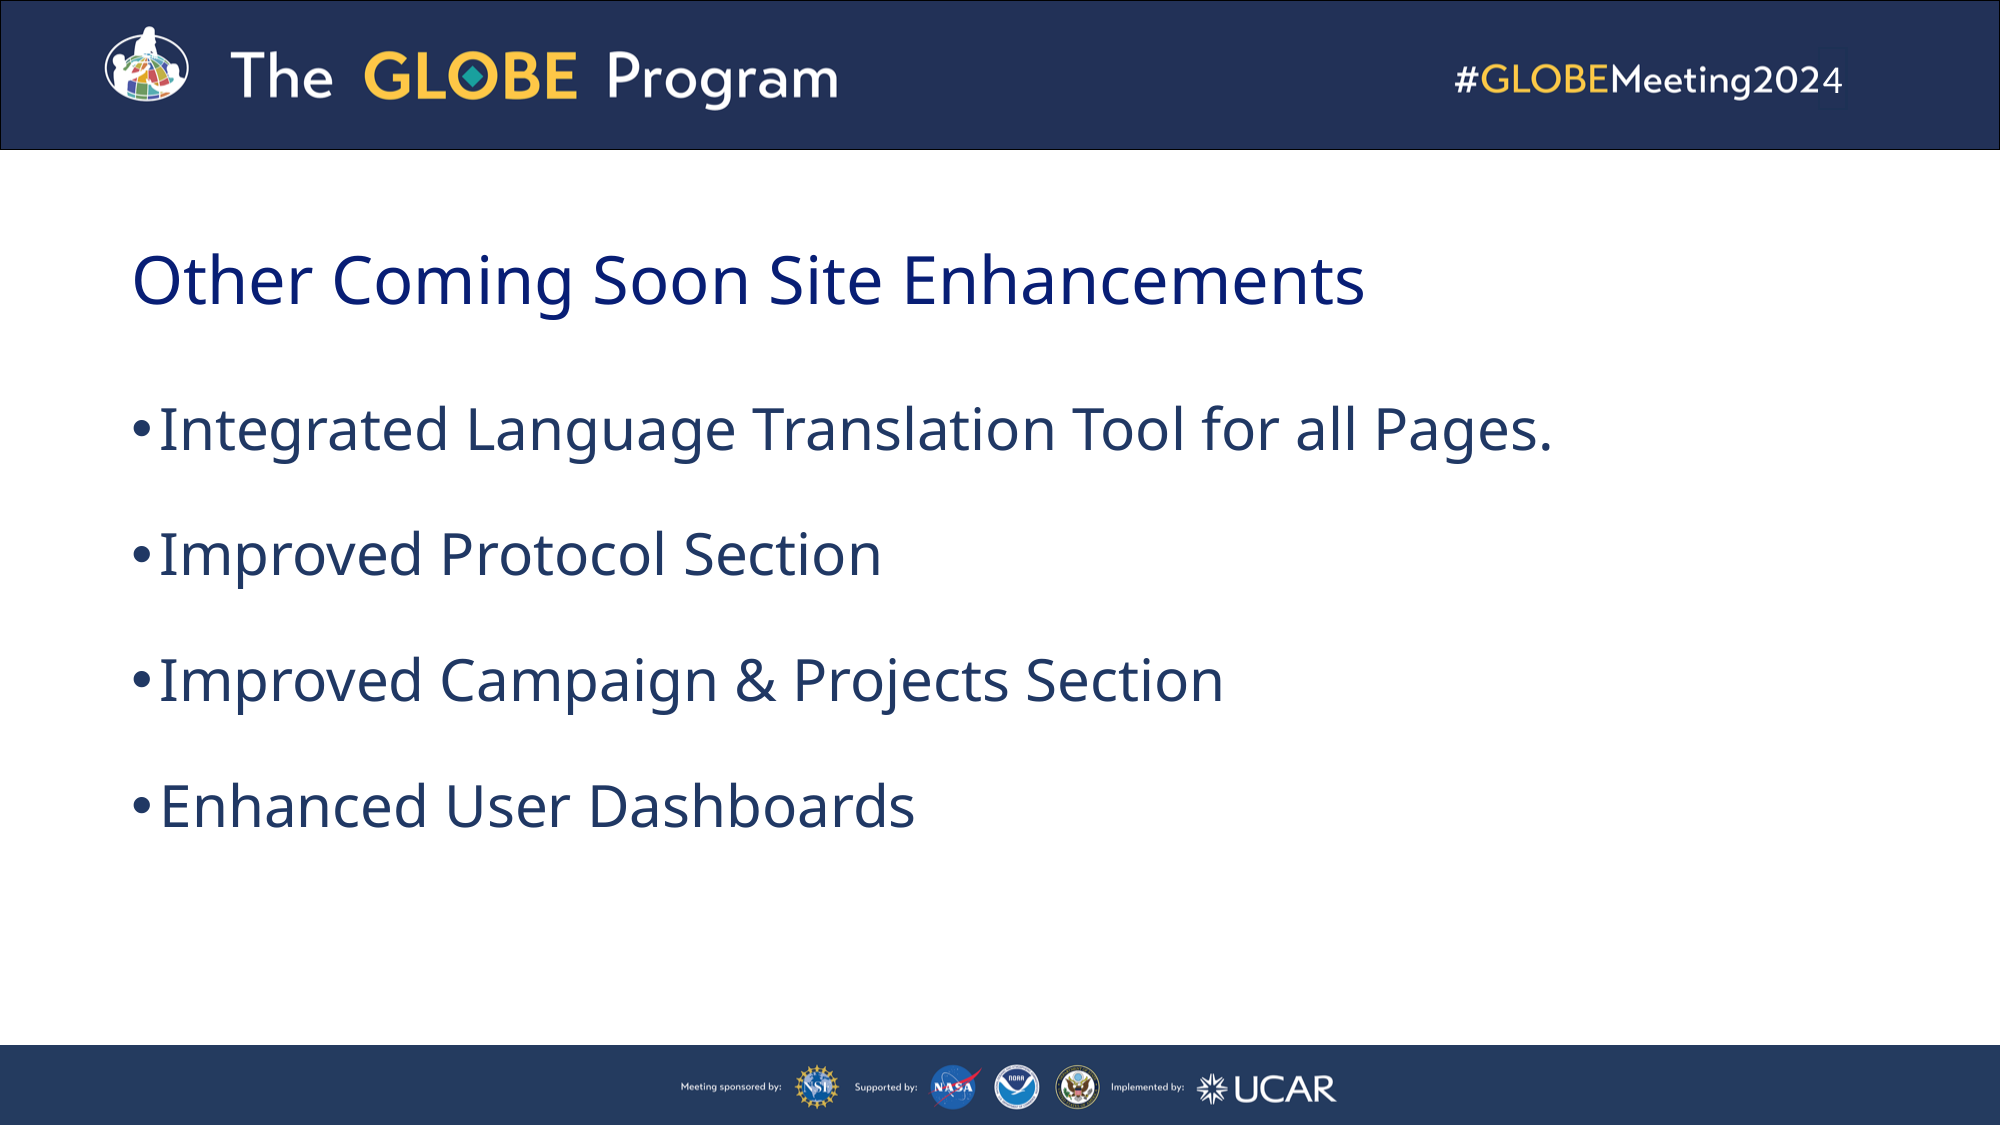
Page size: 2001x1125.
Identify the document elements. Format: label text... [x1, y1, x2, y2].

picture [1, 1, 1999, 149]
text_box Integrated Language Translation Tool for all Pages. Improved Protocol Section Improved Campaign & Projects Section Enhanced User Dashboards [116, 337, 1821, 971]
title Other Coming Soon Site Enhancements [116, 239, 1908, 326]
picture [0, 1045, 2000, 1125]
